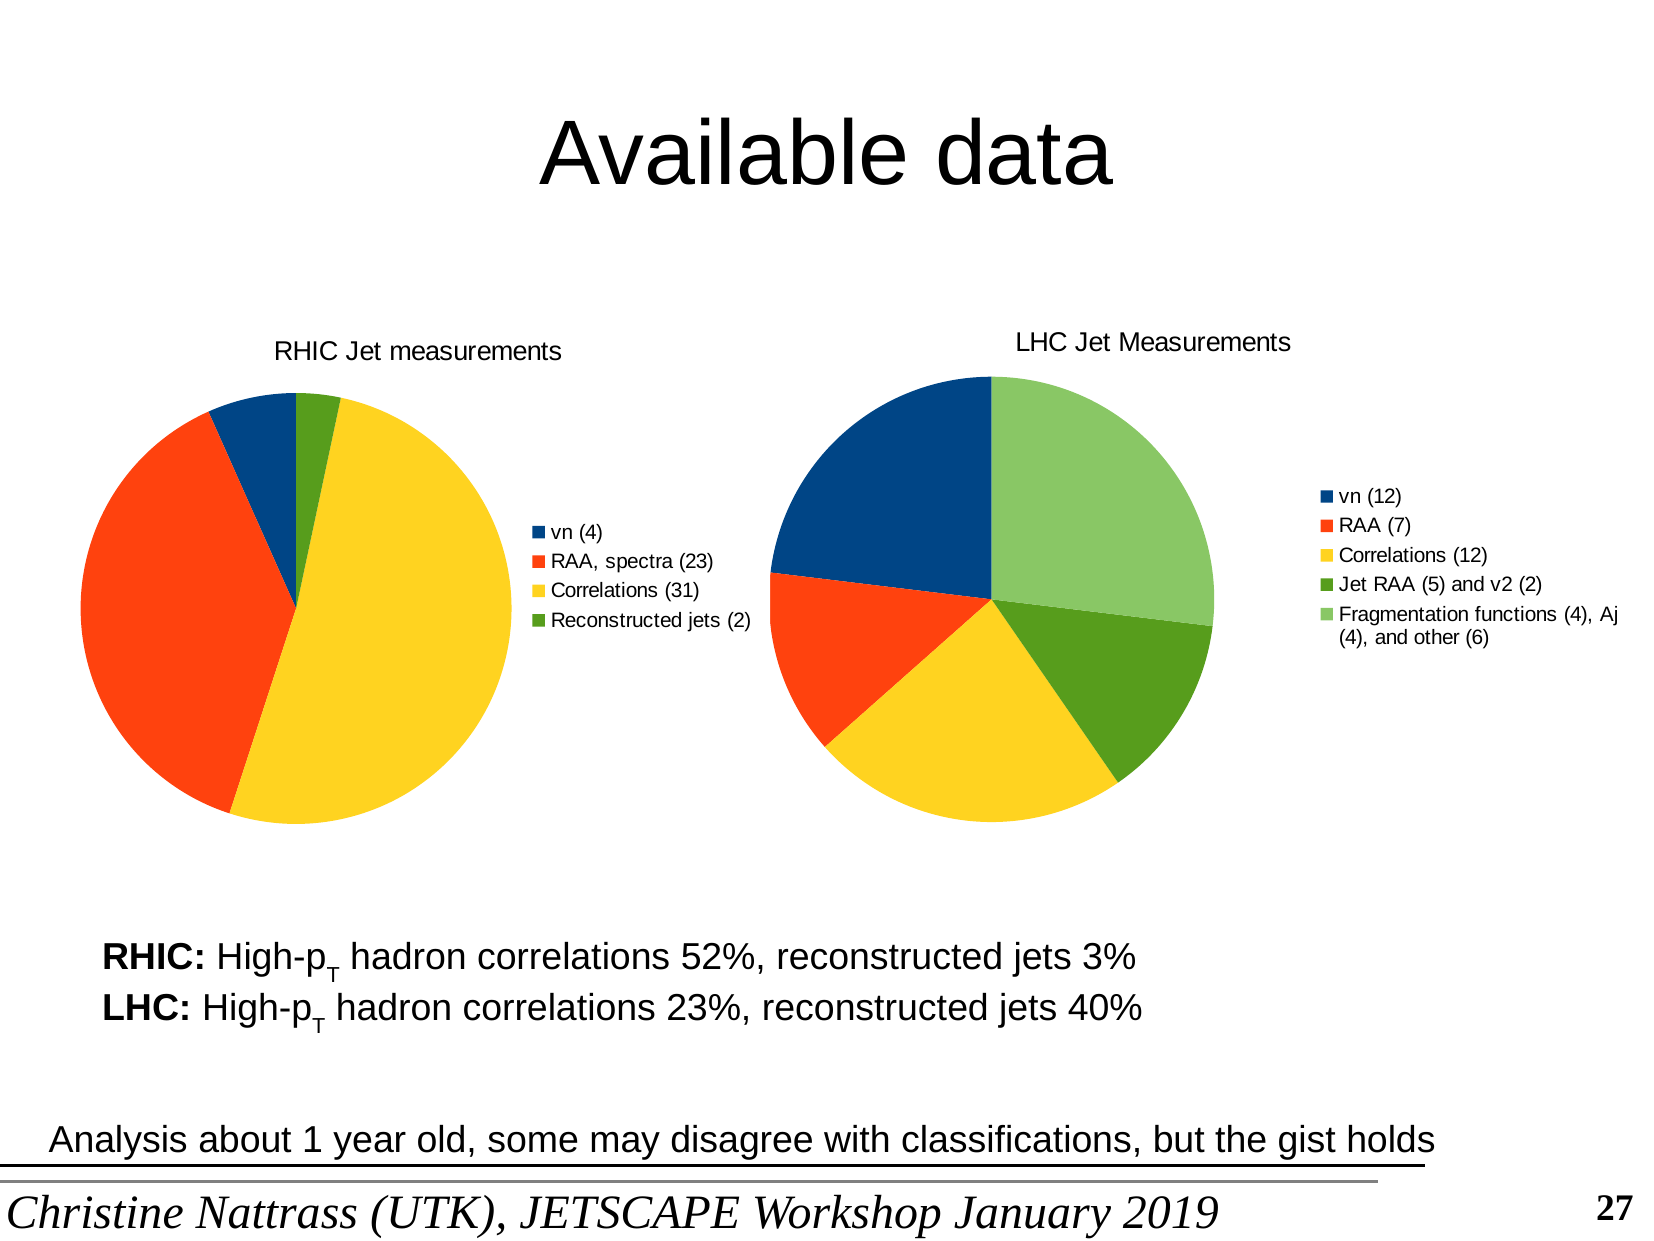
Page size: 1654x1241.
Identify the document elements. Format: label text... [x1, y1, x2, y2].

chart [66, 301, 1638, 842]
text_box RHIC: High-pT hadron correlations 52%, reconstructed jets 3% LHC: High-pT hadron correlations 23%, reconstructed jets 40% [87, 928, 1551, 1046]
text_box Analysis about 1 year old, some may disagree with classifications, but the gist holds [33, 1110, 1452, 1168]
title Available data [82, 49, 1571, 257]
